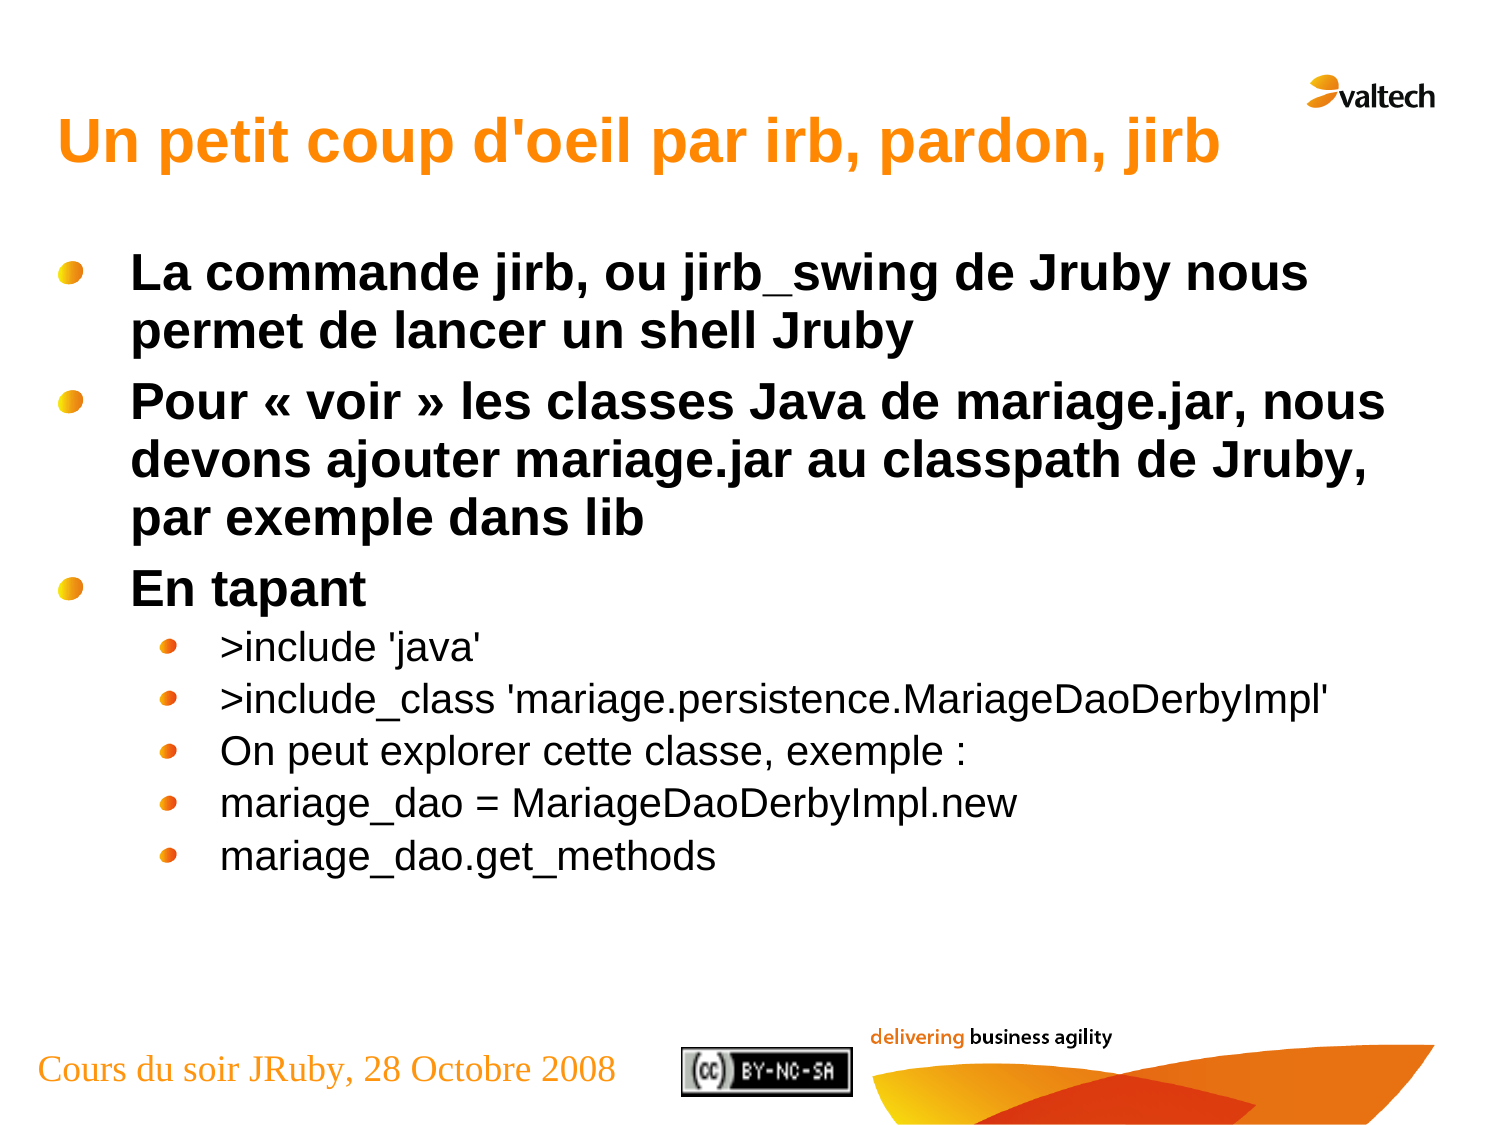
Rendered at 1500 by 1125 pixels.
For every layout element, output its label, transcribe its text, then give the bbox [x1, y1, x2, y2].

picture [1305, 73, 1436, 109]
picture [681, 1047, 853, 1097]
list La commande jirb, ou jirb_swing de Jruby nous permet de lancer un shell Jruby Pour « voir » les classes Java de mariage.jar, nous devons ajouter mariage.jar au classpath de Jruby, par exemple dans lib En tapant >include 'java' >include_class 'mariage.persistence.MariageDaoDerbyImpl' On peut explorer cette classe, exemple : mariage_dao = MariageDaoDerbyImpl.new mariage_dao.get_methods [57, 243, 1388, 1024]
title Un petit coup d'oeil par irb, pardon, jirb [56, 57, 1293, 226]
picture [868, 1026, 1436, 1125]
